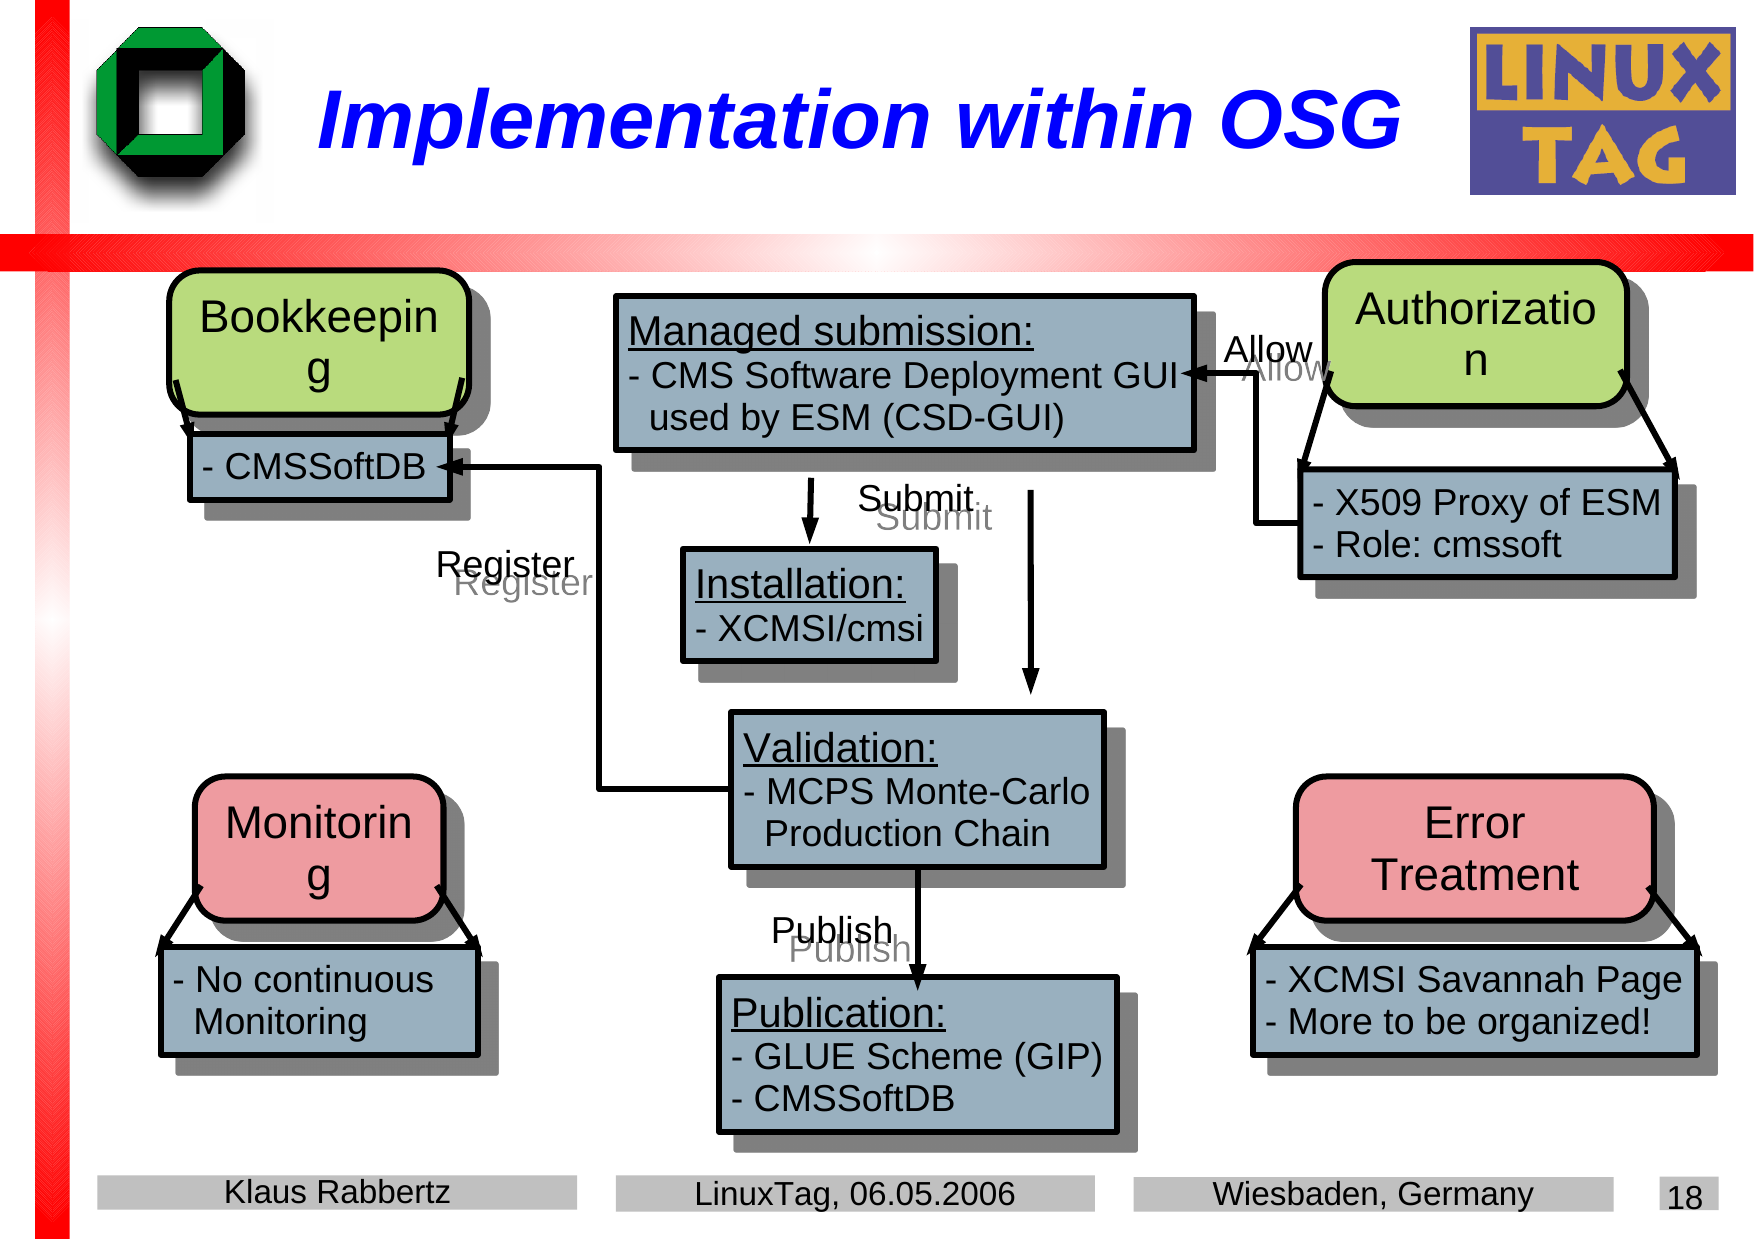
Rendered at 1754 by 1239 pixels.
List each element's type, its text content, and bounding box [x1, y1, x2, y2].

text_box Allow [1211, 317, 1326, 383]
text_box - XCMSI Savannah Page - More to be organized! [1252, 946, 1697, 1055]
picture [71, 19, 267, 223]
text_box Error Treatment [1295, 776, 1654, 921]
text_box Managed submission: - CMS Software Deployment GUI used by ESM (CSD-GUI) [616, 296, 1194, 451]
picture [1470, 27, 1736, 195]
text_box Bookkeeping [169, 270, 470, 415]
text_box Publication: - GLUE Scheme (GIP) - CMSSoftDB [718, 977, 1117, 1132]
text_box Register [423, 531, 587, 597]
text_box Installation: - XCMSI/cmsi [683, 548, 937, 662]
text_box Submit [845, 466, 987, 532]
text_box Allow [1211, 376, 1244, 383]
text_box Monitoring [194, 776, 444, 921]
text_box Validation: - MCPS Monte-Carlo Production Chain [731, 712, 1105, 867]
text_box - X509 Proxy of ESM - Role: cmssoft [1300, 469, 1675, 578]
text_box Publish [758, 897, 907, 964]
text_box Authorization [1324, 262, 1628, 407]
text_box - No continuous Monitoring [160, 946, 478, 1055]
title Implementation within OSG [267, 15, 1455, 223]
text_box - CMSSoftDB [189, 433, 450, 500]
